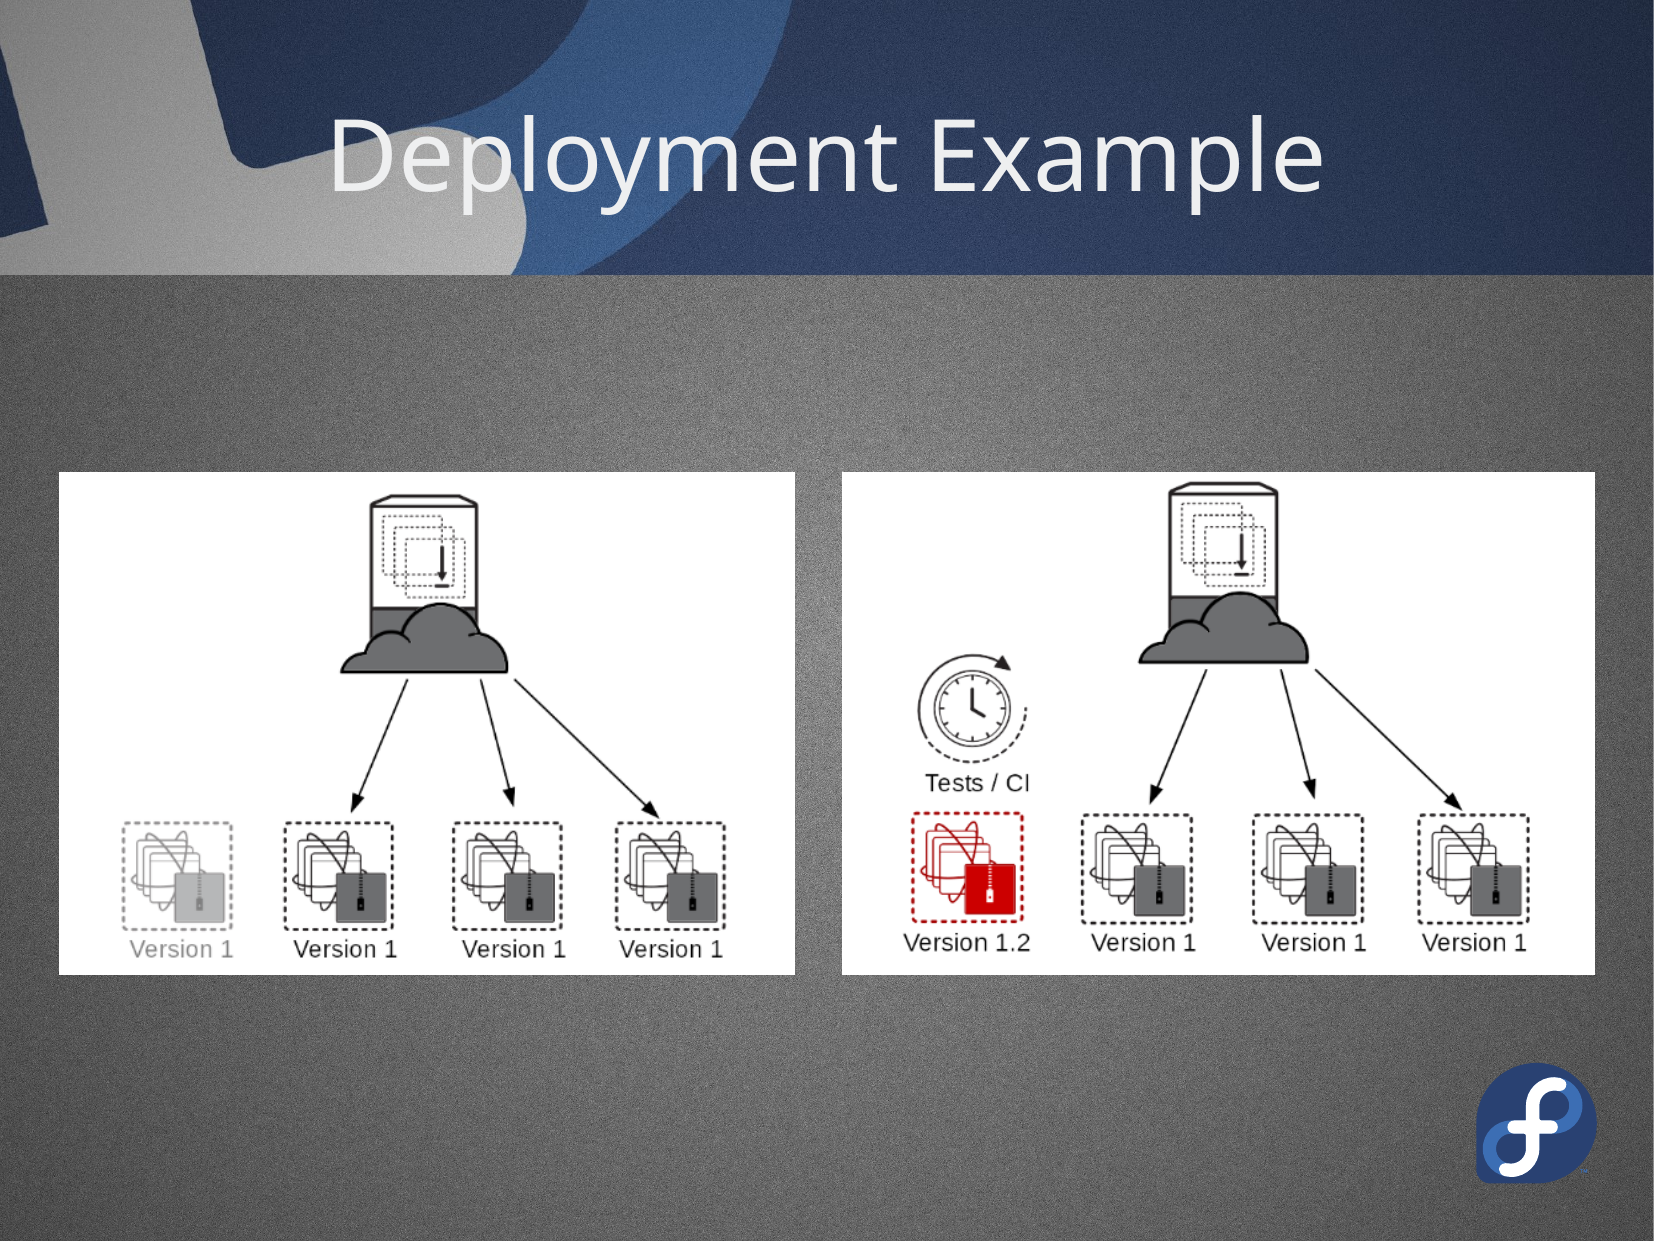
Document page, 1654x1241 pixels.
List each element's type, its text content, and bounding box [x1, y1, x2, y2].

title Deployment Example [82, 49, 1571, 257]
picture [0, 0, 1654, 1241]
